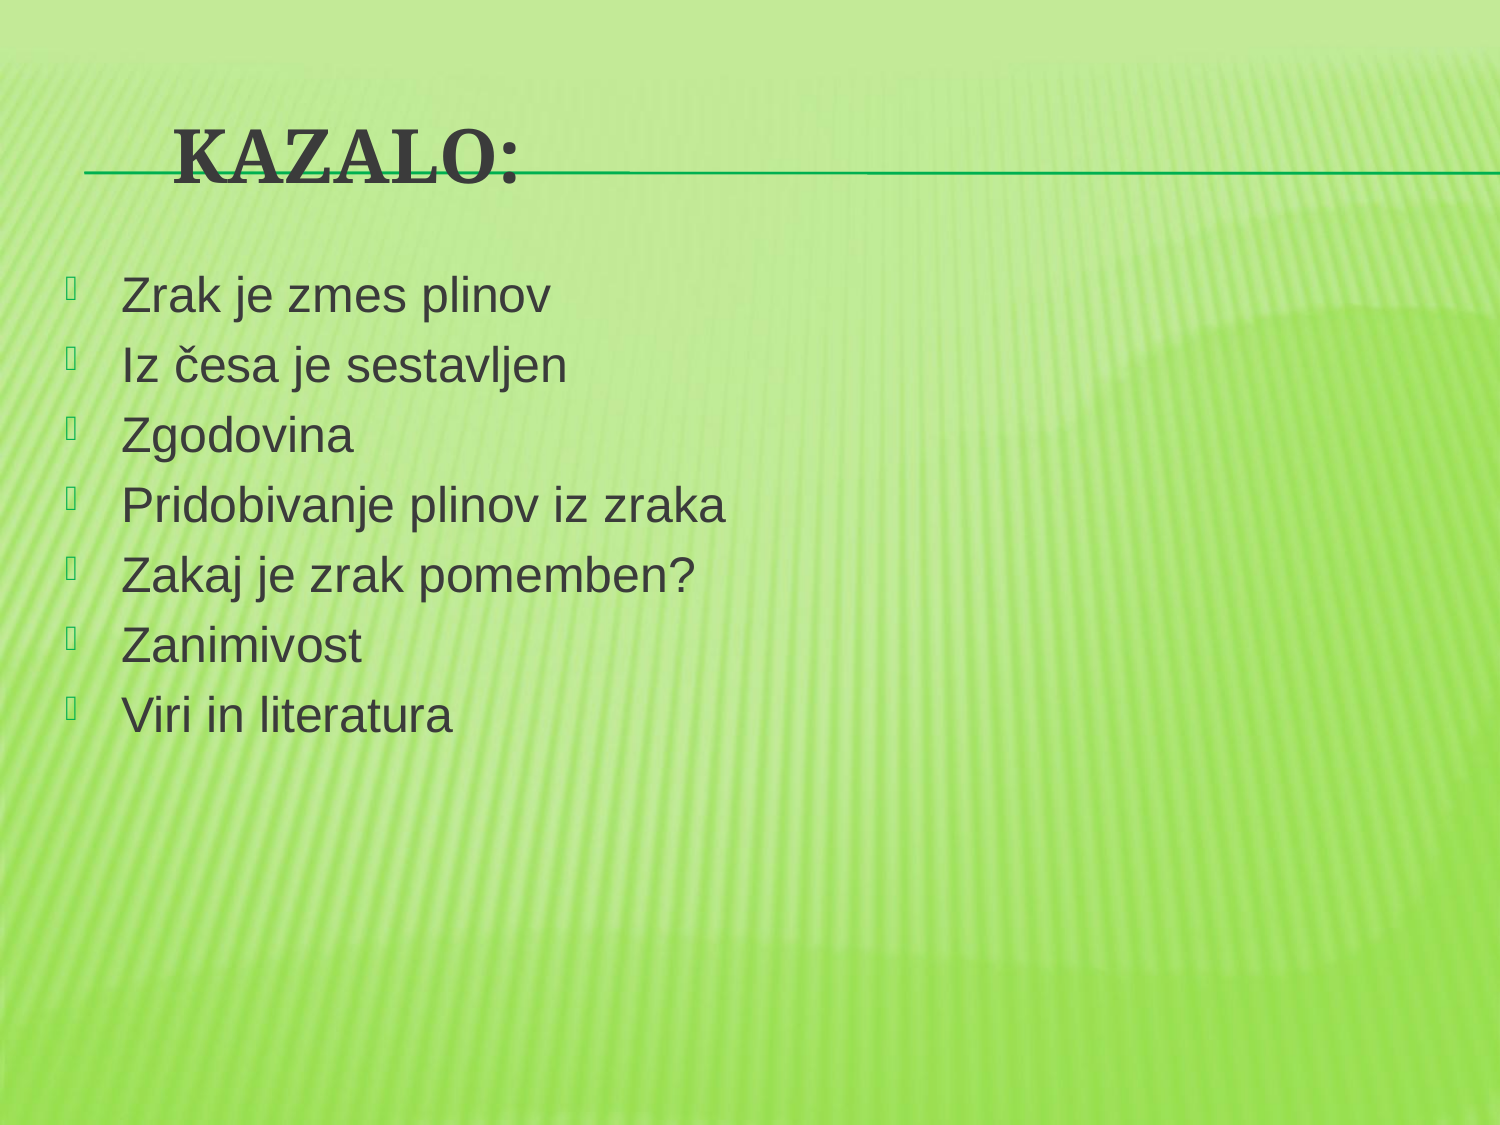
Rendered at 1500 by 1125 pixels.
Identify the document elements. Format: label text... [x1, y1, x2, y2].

list Zrak je zmes plinov Iz česa je sestavljen Zgodovina Pridobivanje plinov iz zraka Zakaj je zrak pomemben? Zanimivost Viri in literatura [50, 254, 1475, 998]
picture [0, 0, 1500, 1125]
title KAZALO: [50, 75, 644, 232]
